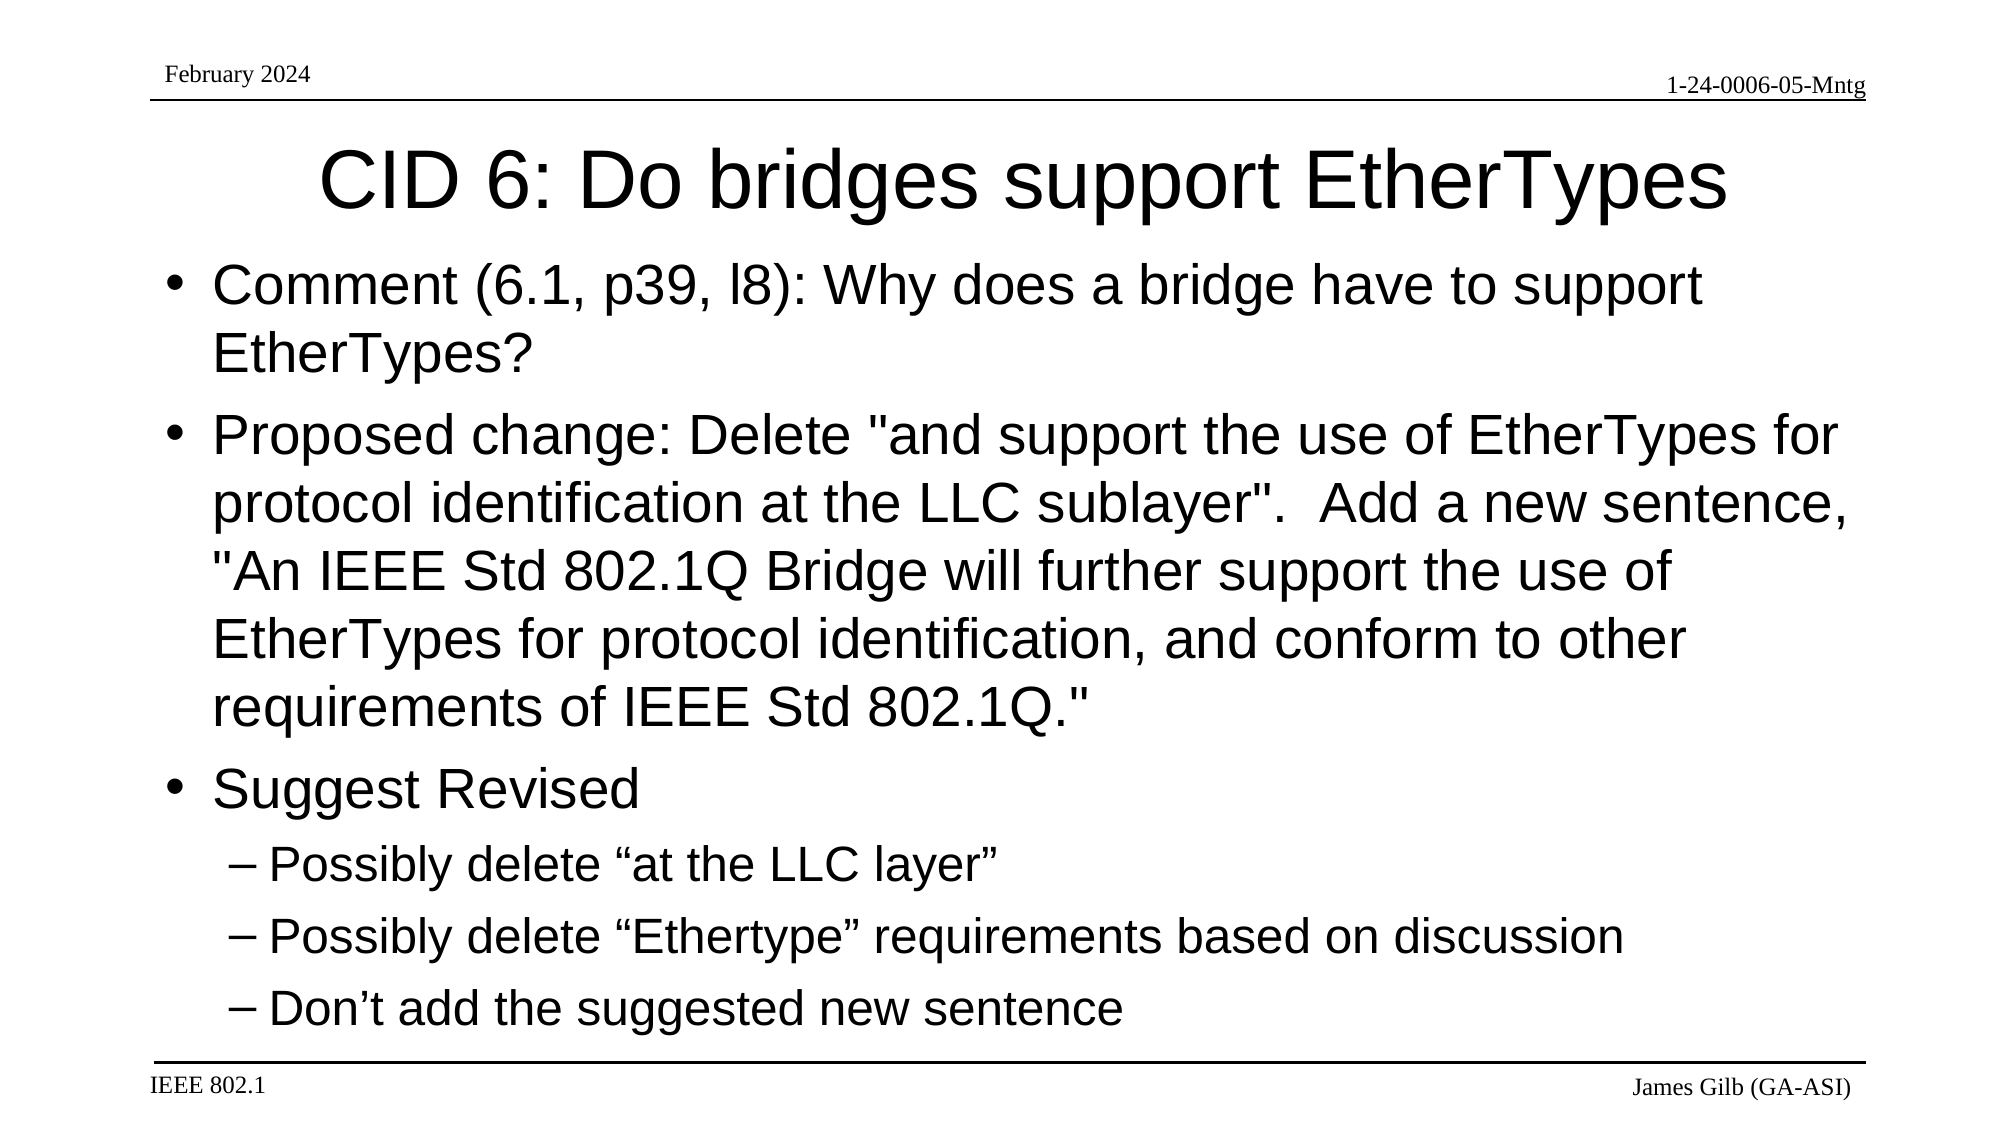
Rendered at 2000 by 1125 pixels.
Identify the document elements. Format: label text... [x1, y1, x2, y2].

title CID 6: Do bridges support EtherTypes [149, 112, 1900, 238]
list Comment (6.1, p39, l8): Why does a bridge have to support EtherTypes? Proposed change: Delete "and support the use of EtherTypes for protocol identification at the LLC sublayer". Add a new sentence, "An IEEE Std 802.1Q Bridge will further support the use of EtherTypes for protocol identification, and conform to other requirements of IEEE Std 802.1Q." Suggest Revised Possibly delete “at the LLC layer” Possibly delete “Ethertype” requirements based on discussion Don’t add the suggested new sentence [150, 239, 1900, 1051]
